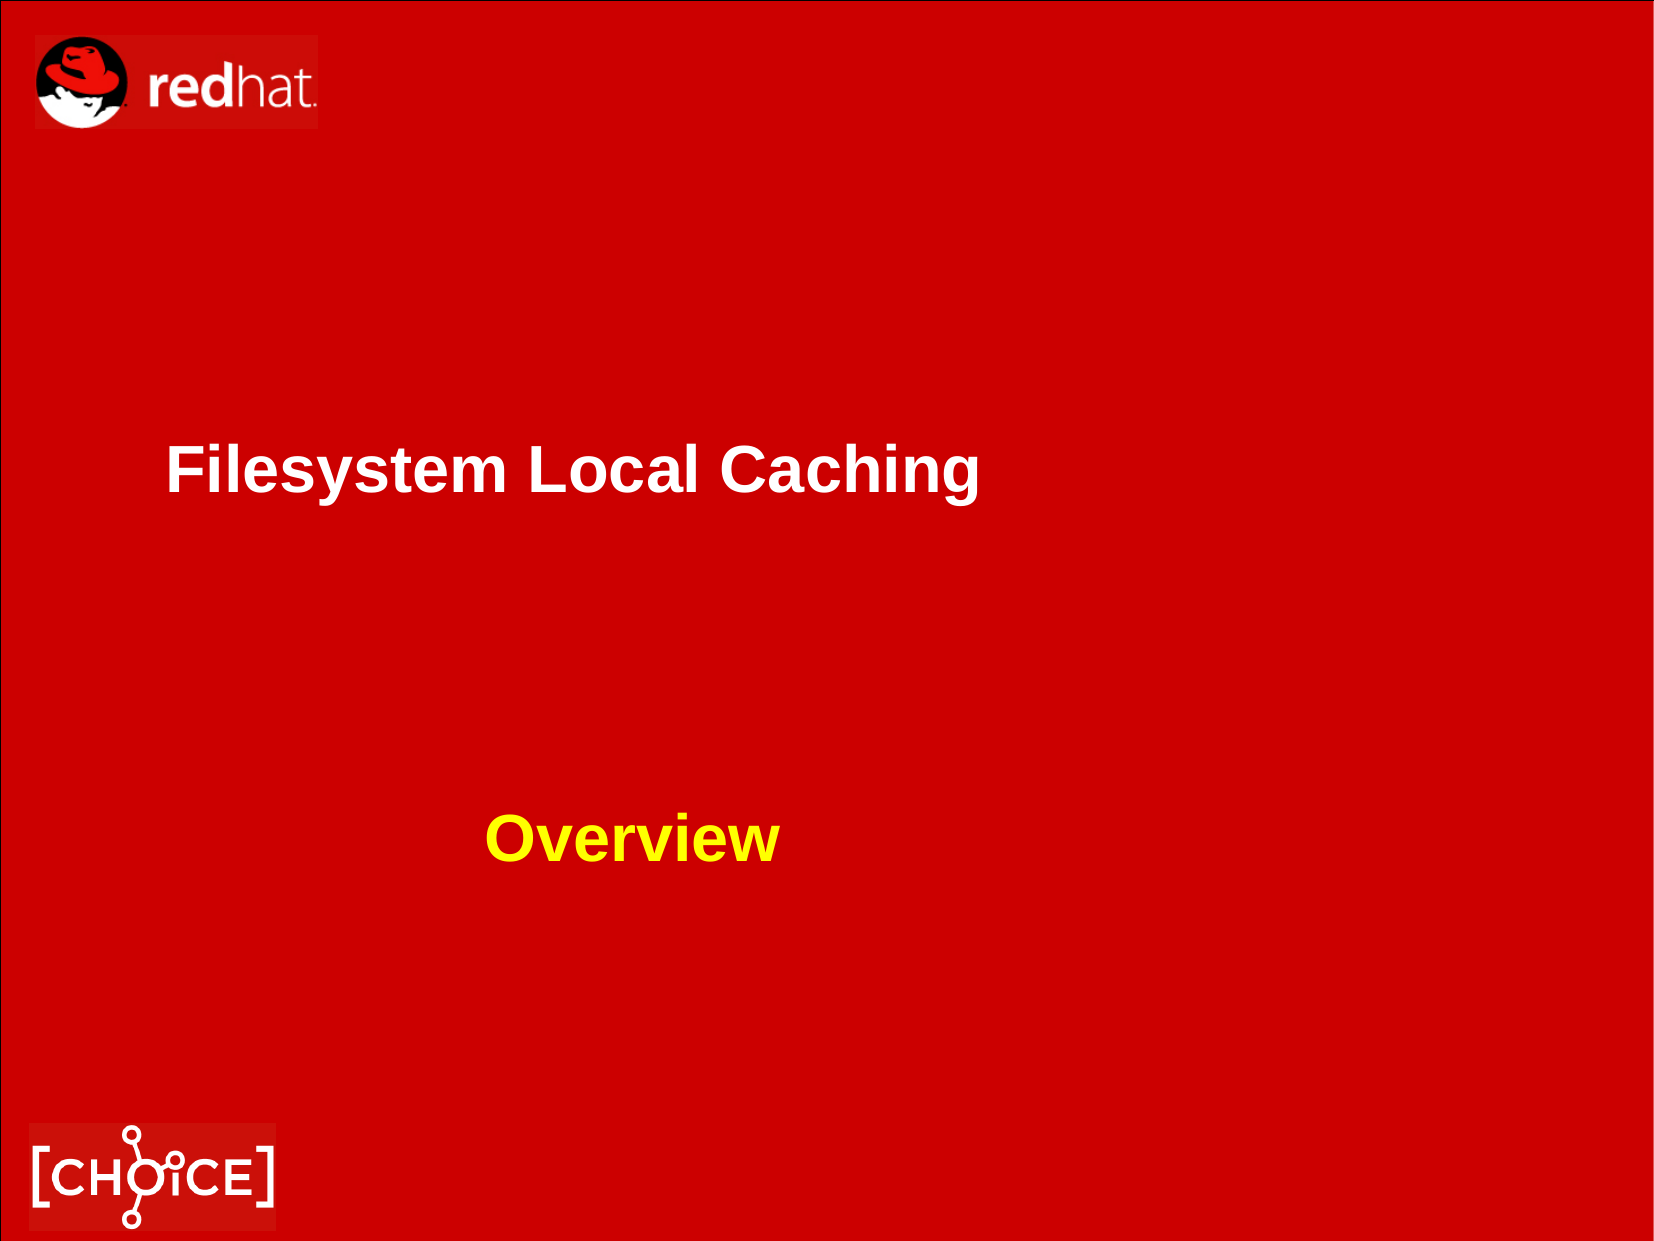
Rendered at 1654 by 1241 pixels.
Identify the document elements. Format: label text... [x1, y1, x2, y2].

picture [29, 1123, 276, 1231]
subtitle Overview [184, 754, 1007, 922]
title Filesystem Local Caching [165, 374, 1477, 564]
picture [35, 35, 318, 129]
